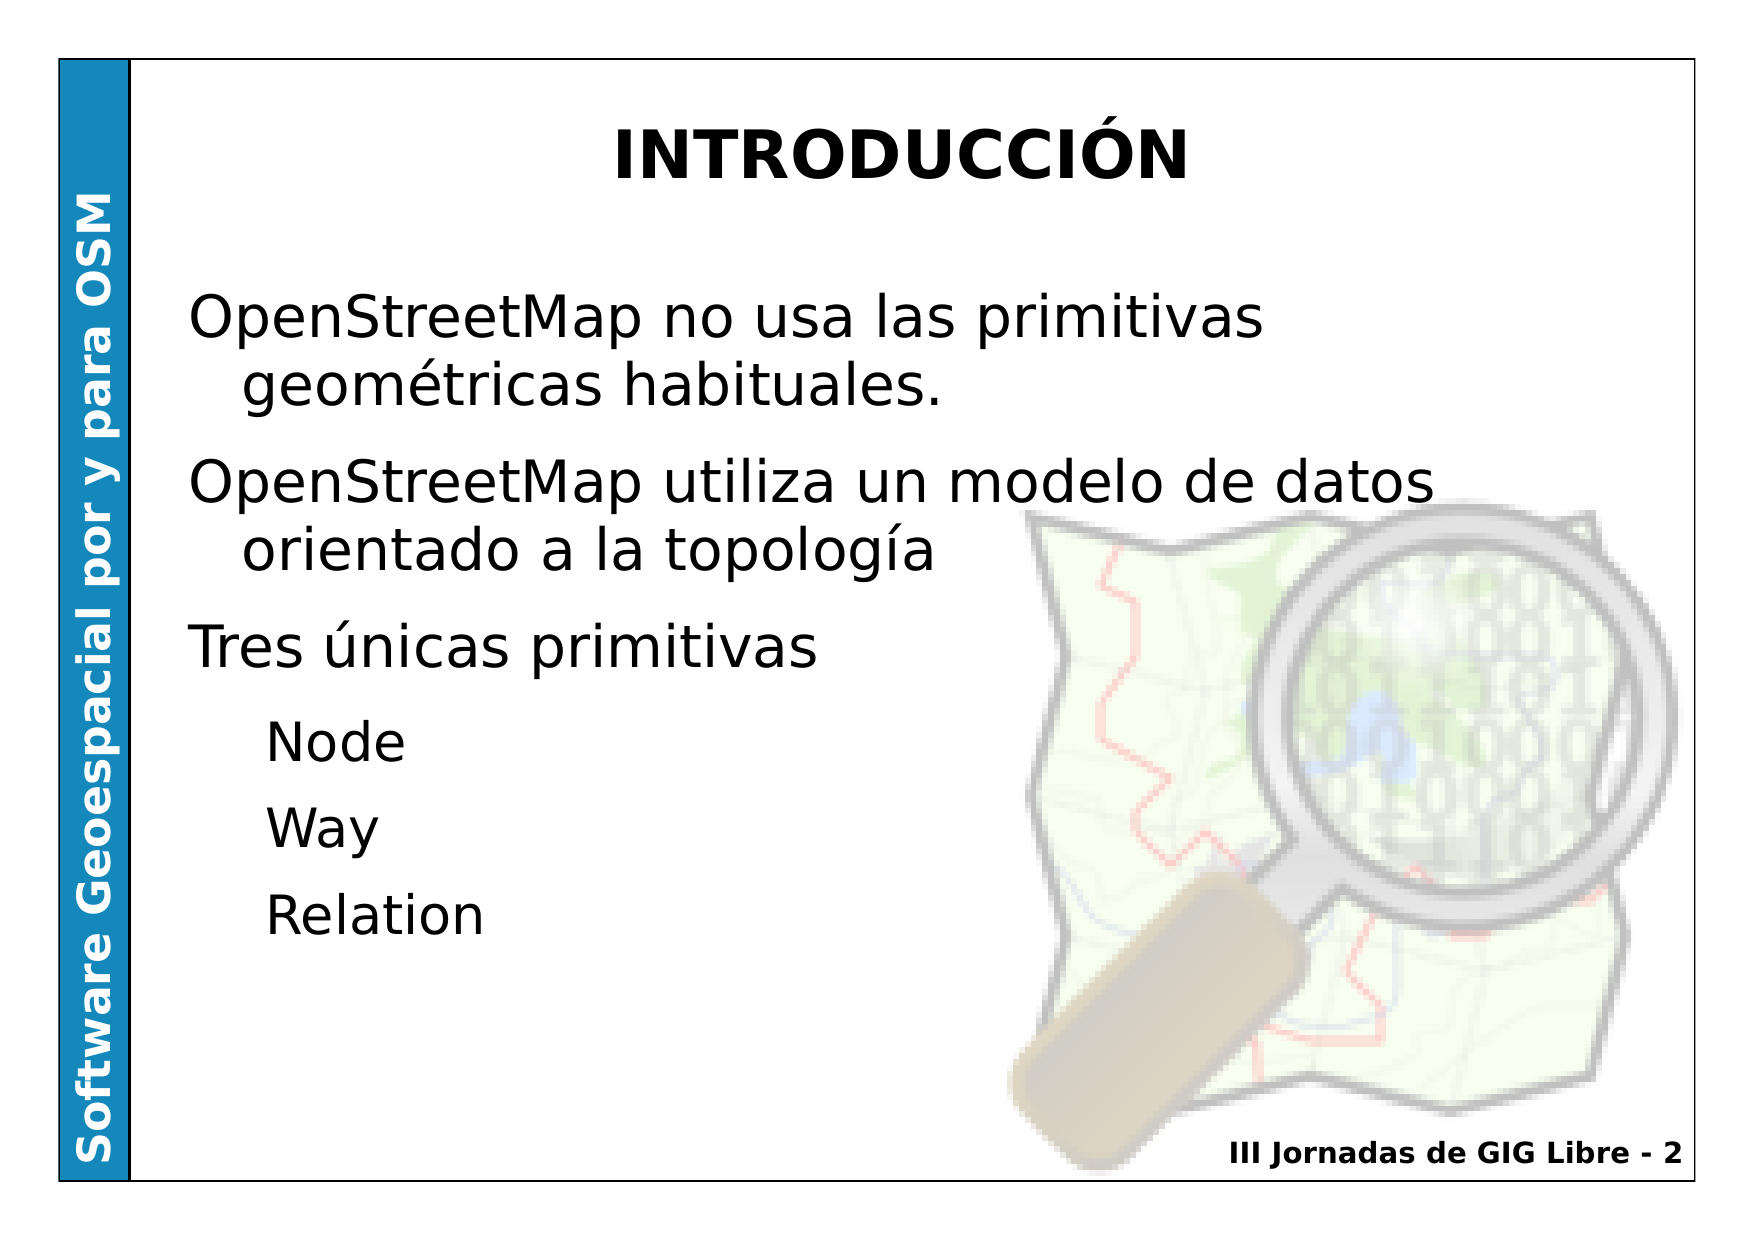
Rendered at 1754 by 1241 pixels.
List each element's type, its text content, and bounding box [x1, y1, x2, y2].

list OpenStreetMap no usa las primitivas geométricas habituales. OpenStreetMap utiliza un modelo de datos orientado a la topología Tres únicas primitivas Node Way Relation [171, 283, 1634, 1063]
title INTRODUCCIÓN [171, 103, 1634, 209]
picture [996, 481, 1696, 1182]
